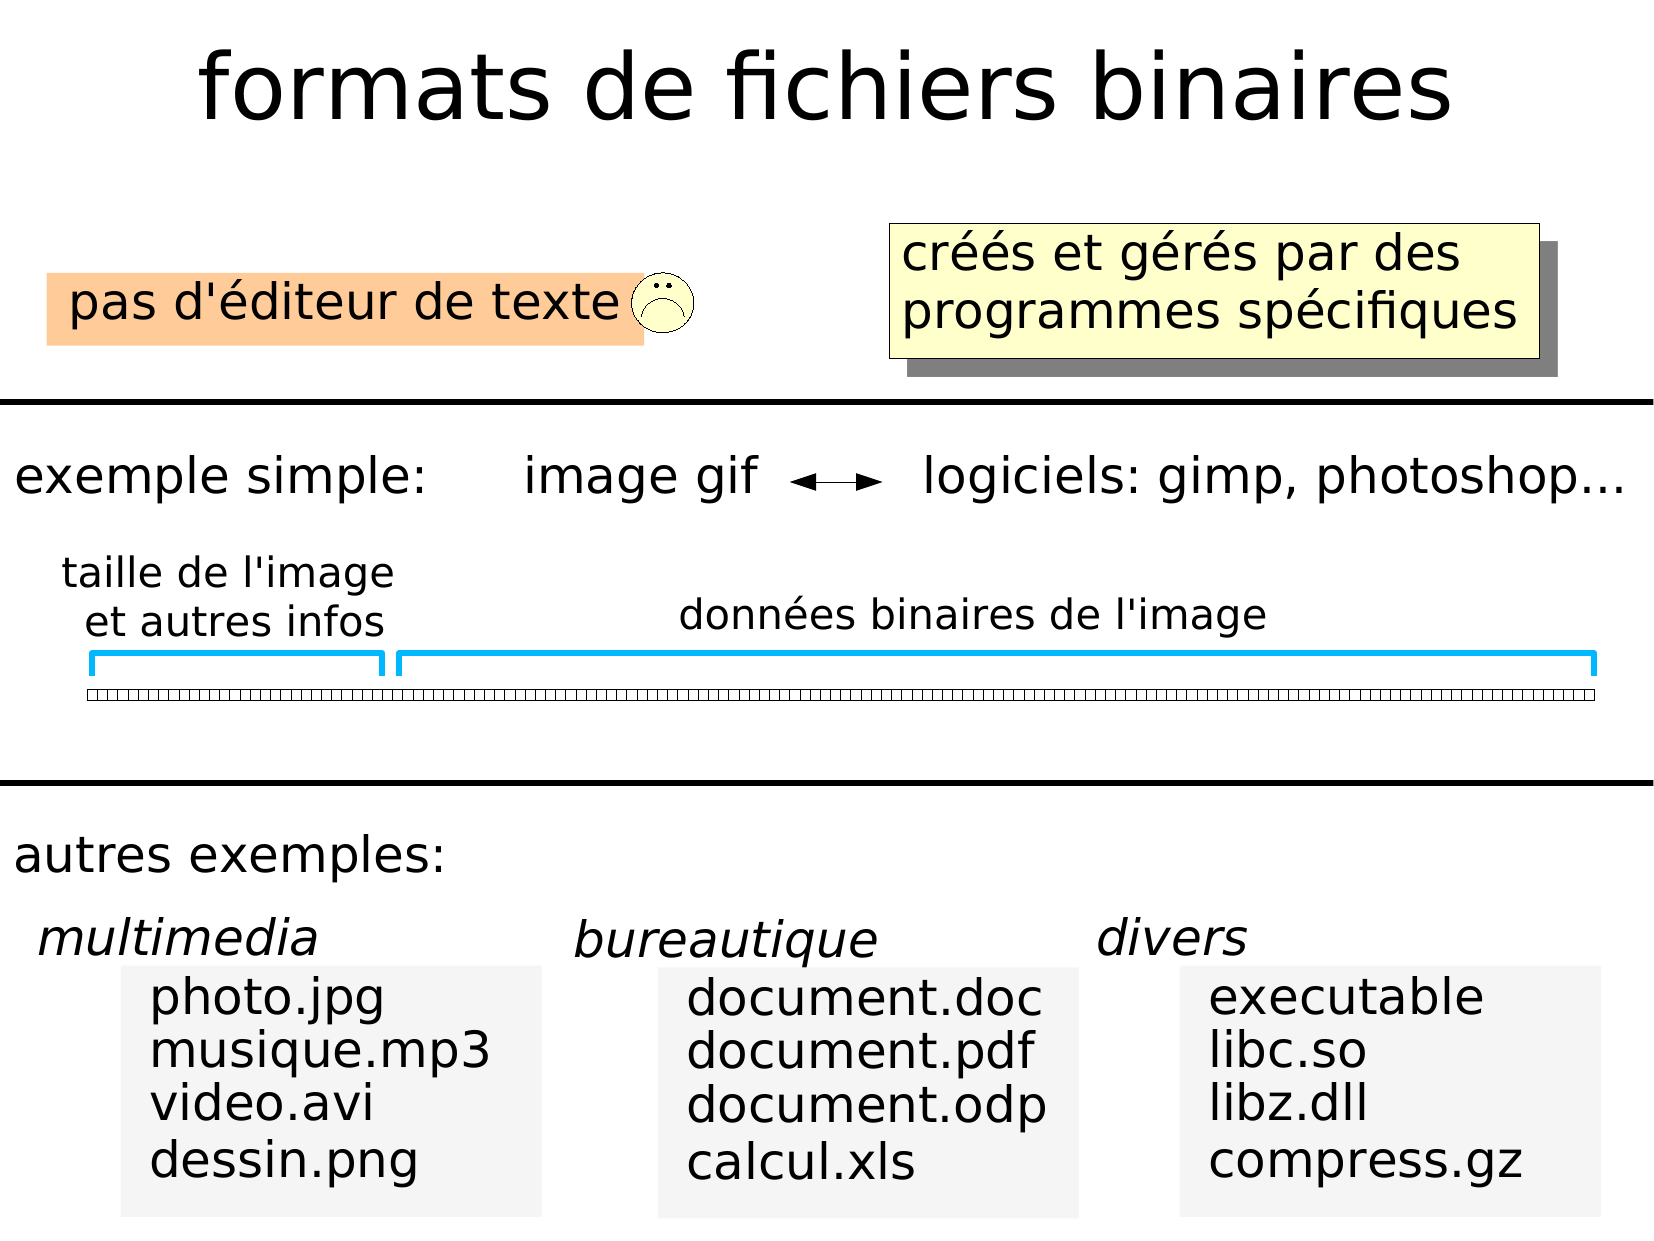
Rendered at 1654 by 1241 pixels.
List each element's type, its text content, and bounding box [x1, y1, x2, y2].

text_box libc.so [1208, 1020, 1368, 1074]
text_box bureautique [574, 910, 893, 970]
text_box video.avi [149, 1074, 377, 1131]
text_box libz.dll [1208, 1074, 1371, 1131]
text_box image gif [523, 446, 808, 520]
text_box executable [1208, 967, 1486, 1041]
text_box données binaires de l'image [678, 590, 1416, 664]
text_box taille de l'image et autres infos [61, 549, 437, 647]
text_box musique.mp3 [149, 1020, 493, 1094]
text_box document.odp [686, 1075, 1049, 1149]
title formats de fichiers binaires [136, 26, 1518, 150]
text_box exemple simple: [14, 447, 429, 520]
text_box [657, 967, 1079, 1219]
text_box divers [1096, 909, 1415, 968]
text_box pas d'éditeur de texte [46, 272, 645, 346]
text_box [1179, 965, 1601, 1217]
text_box créés et gérés par des programmes spécifiques [889, 223, 1540, 359]
text_box logiciels: gimp, photoshop... [922, 446, 1629, 520]
text_box [87, 689, 1595, 701]
text_box document.pdf [685, 1022, 1036, 1096]
text_box [120, 965, 542, 1217]
text_box calcul.xls [686, 1132, 918, 1206]
text_box dessin.png [149, 1131, 421, 1204]
text_box document.doc [685, 969, 1045, 1043]
text_box compress.gz [1208, 1131, 1525, 1204]
text_box autres exemples: [13, 826, 448, 900]
text_box multimedia [37, 909, 356, 968]
text_box photo.jpg [149, 967, 387, 1020]
text_box [631, 272, 694, 333]
